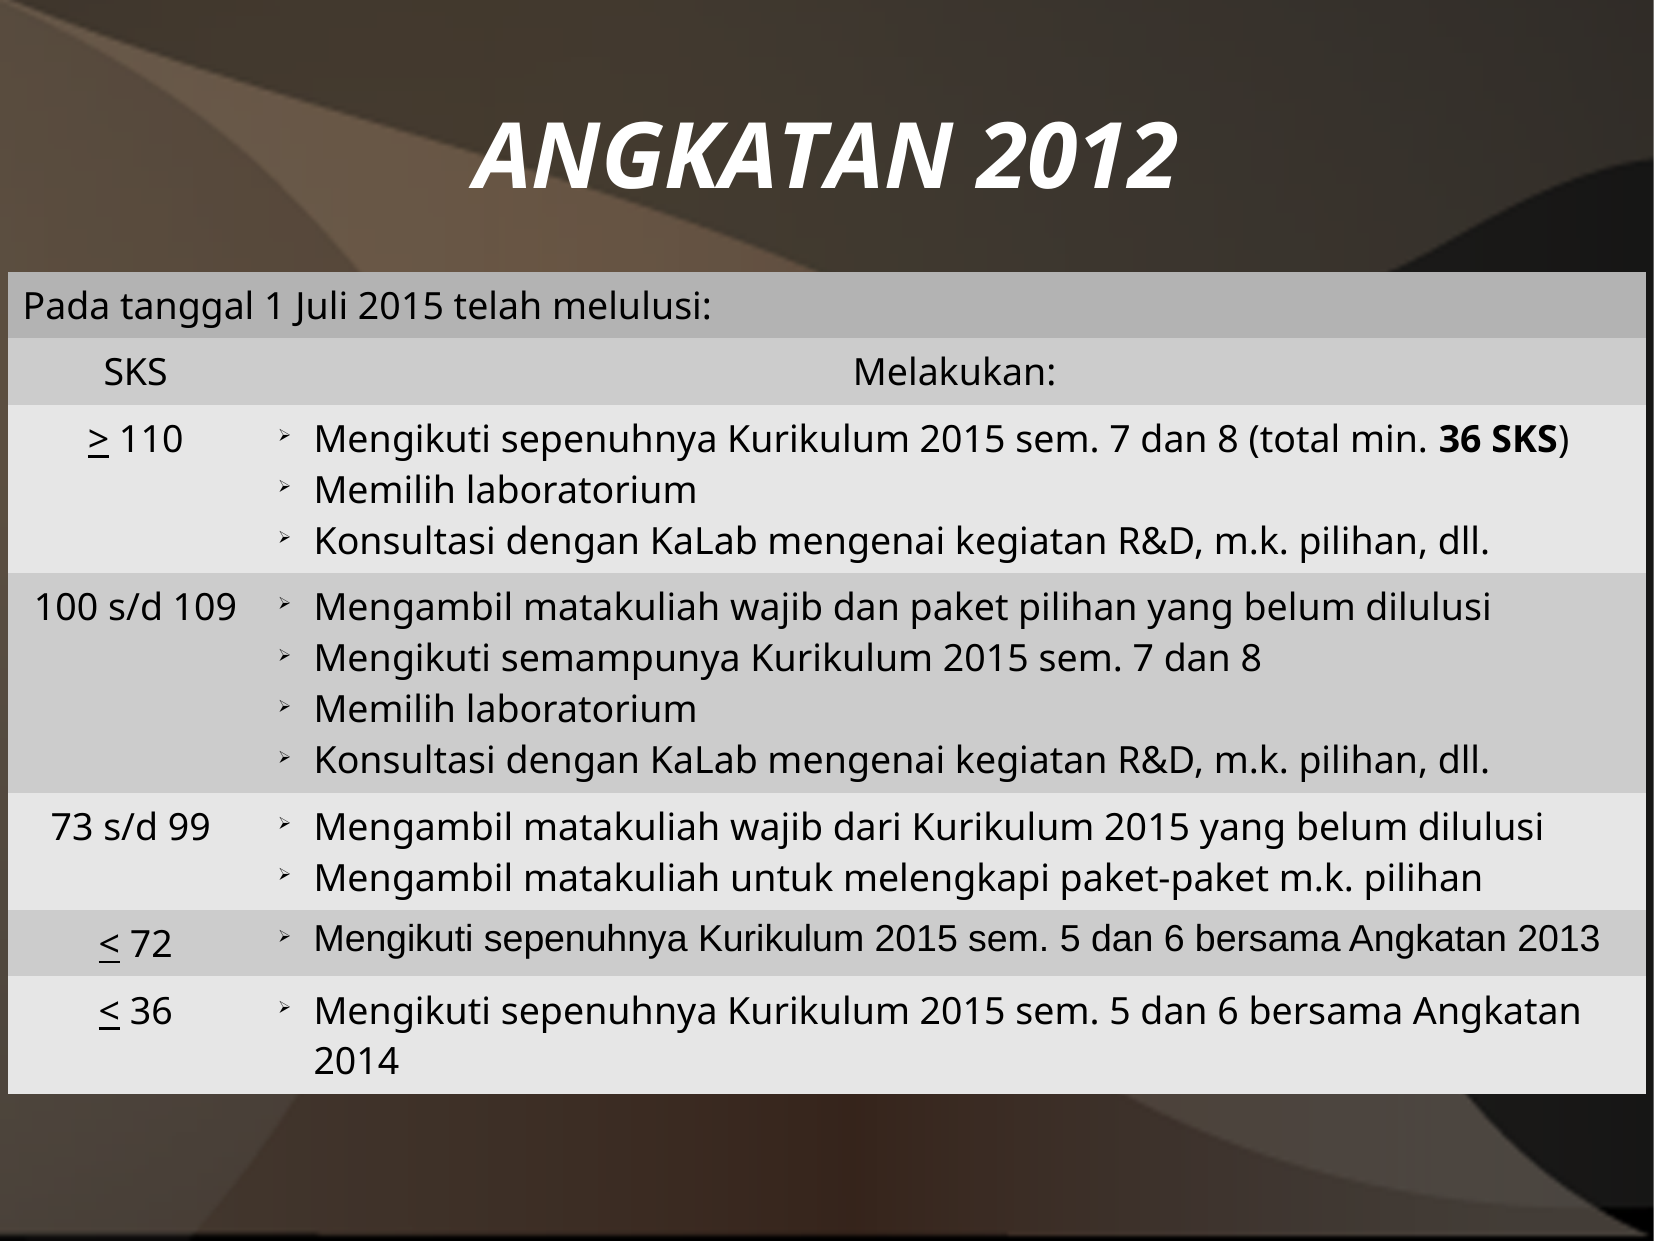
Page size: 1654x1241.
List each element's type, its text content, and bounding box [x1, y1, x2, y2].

table_cell > 110 [8, 405, 263, 573]
table_header Pada tanggal 1 Juli 2015 telah melulusi: [8, 272, 1646, 338]
table_cell Mengikuti sepenuhnya Kurikulum 2015 sem. 5 dan 6 bersama Angkatan 2013 [263, 910, 1646, 976]
table_cell < 36 [8, 976, 263, 1094]
title ANGKATAN 2012 [82, 49, 1571, 257]
table_cell Melakukan: [263, 338, 1646, 405]
table_cell Mengambil matakuliah wajib dan paket pilihan yang belum dilulusi Mengikuti semampunya Kurikulum 2015 sem. 7 dan 8 Memilih laboratorium Konsultasi dengan KaLab mengenai kegiatan R&D, m.k. pilihan, dll. [263, 573, 1646, 793]
table_cell Mengikuti sepenuhnya Kurikulum 2015 sem. 7 dan 8 (total min. 36 SKS) Memilih laboratorium Konsultasi dengan KaLab mengenai kegiatan R&D, m.k. pilihan, dll. [263, 405, 1646, 573]
table_cell 73 s/d 99 [8, 793, 263, 910]
table_cell SKS [8, 338, 263, 405]
table_cell < 72 [8, 910, 263, 976]
picture [0, 0, 1654, 1241]
table_cell Mengikuti sepenuhnya Kurikulum 2015 sem. 5 dan 6 bersama Angkatan 2014 [263, 976, 1646, 1094]
table_cell Mengambil matakuliah wajib dari Kurikulum 2015 yang belum dilulusi Mengambil matakuliah untuk melengkapi paket-paket m.k. pilihan [263, 793, 1646, 910]
table_cell 100 s/d 109 [8, 573, 263, 793]
